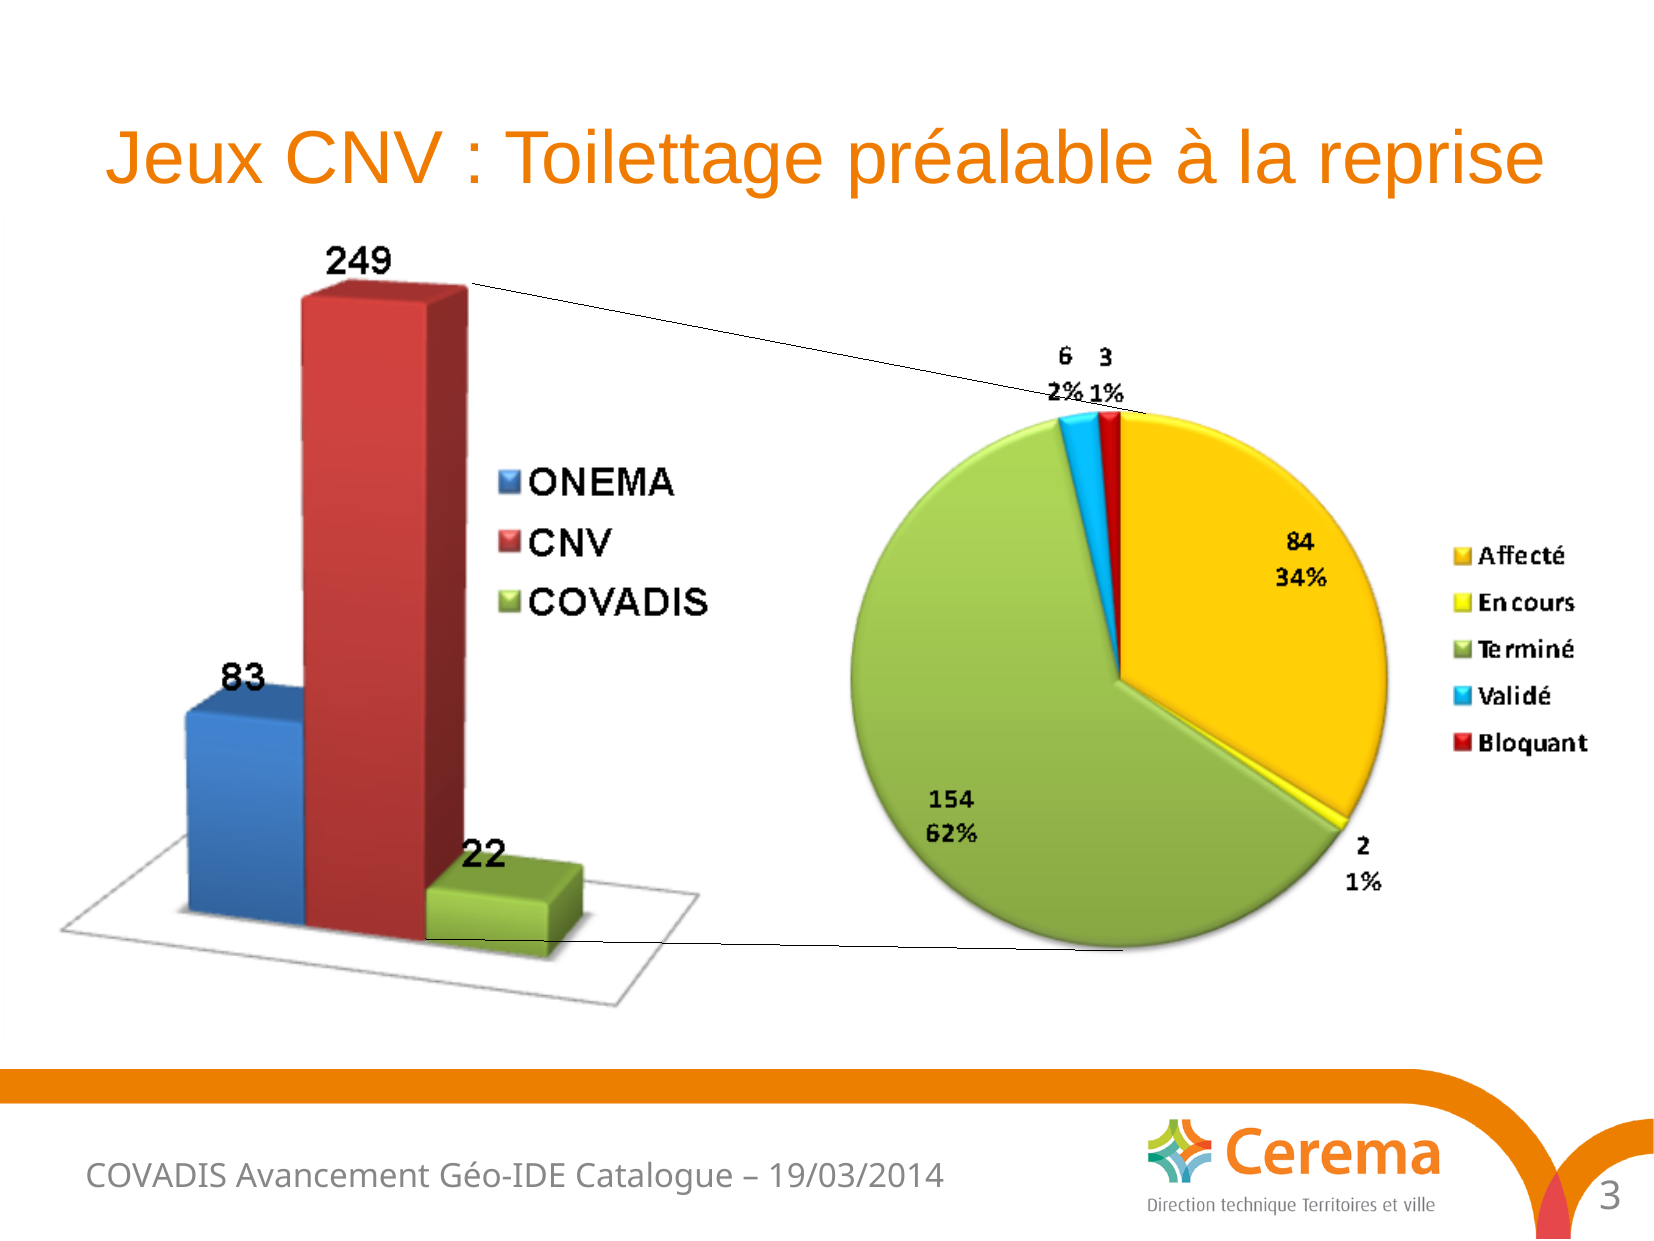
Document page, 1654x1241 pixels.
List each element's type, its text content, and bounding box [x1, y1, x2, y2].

picture [779, 307, 1608, 992]
picture [1, 212, 756, 1045]
picture [0, 1069, 1654, 1239]
title Jeux CNV : Toilettage préalable à la reprise [82, 49, 1571, 257]
